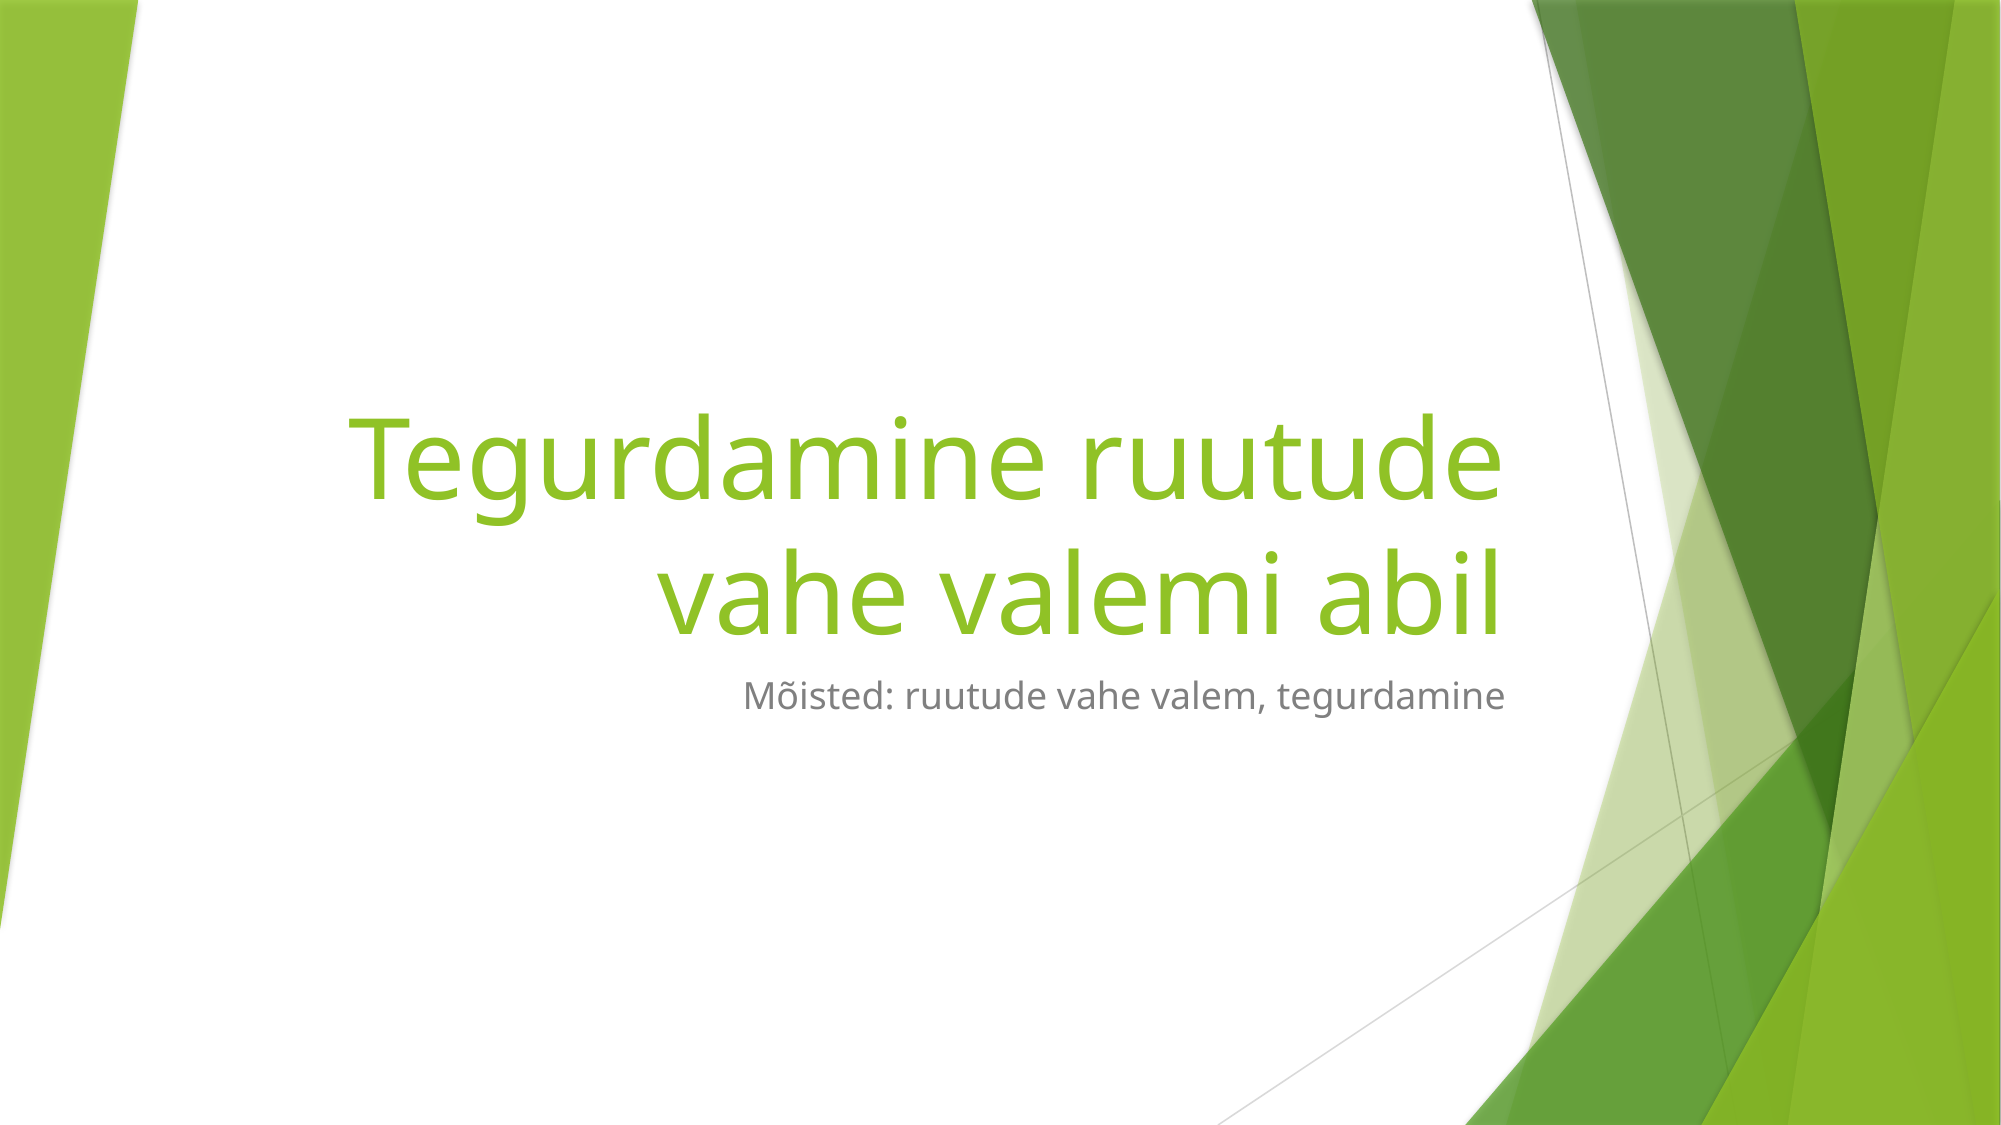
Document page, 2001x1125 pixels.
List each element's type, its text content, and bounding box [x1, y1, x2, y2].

subtitle Mõisted: ruutude vahe valem, tegurdamine [247, 664, 1522, 845]
title Tegurdamine ruutude vahe valemi abil [247, 394, 1522, 664]
